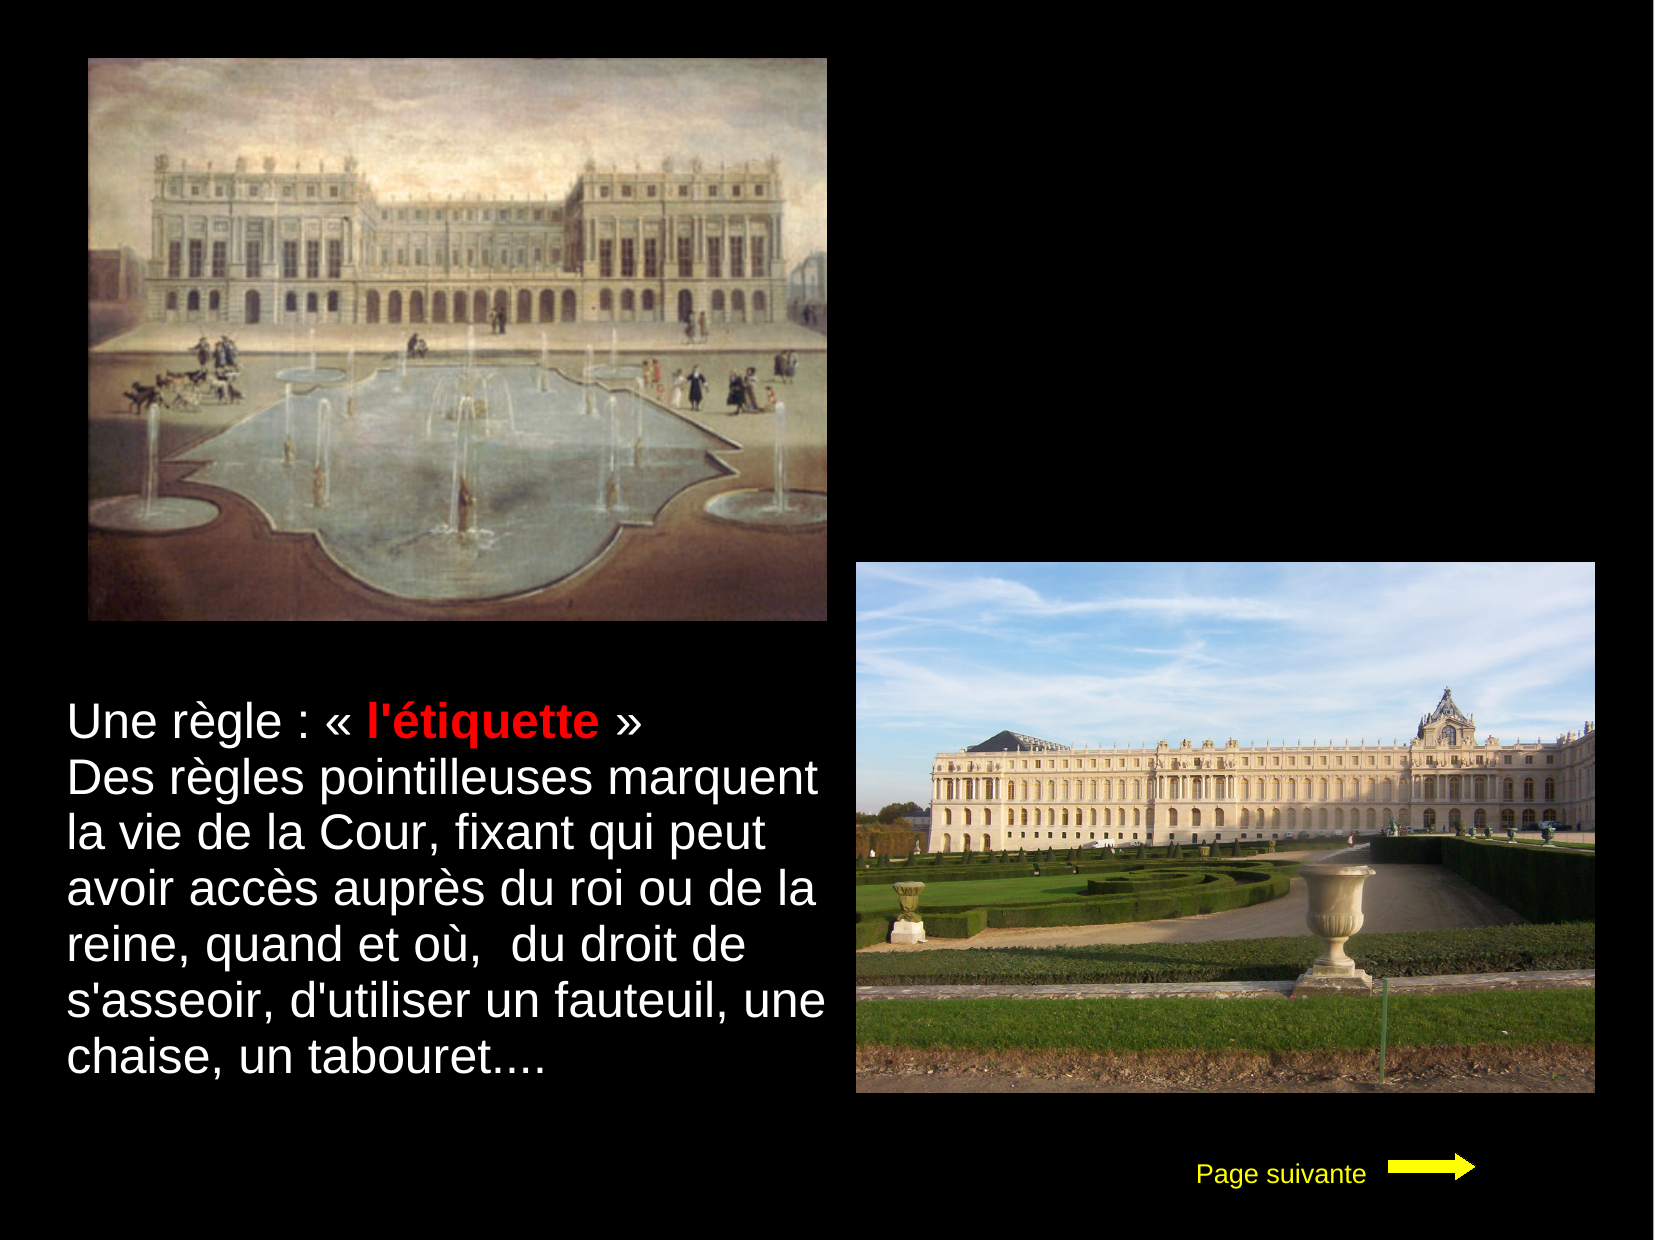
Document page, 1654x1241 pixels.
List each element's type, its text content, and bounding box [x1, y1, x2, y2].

text_box Page suivante [1181, 1151, 1388, 1197]
text_box Une règle : « l'étiquette » Des règles pointilleuses marquent la vie de la Cour, fixant qui peut avoir accès auprès du roi ou de la reine, quand et où, du droit de s'asseoir, d'utiliser un fauteuil, une chaise, un tabouret.... [51, 685, 857, 1093]
picture [856, 562, 1595, 1093]
picture [88, 58, 827, 621]
text_box [1388, 1151, 1477, 1182]
